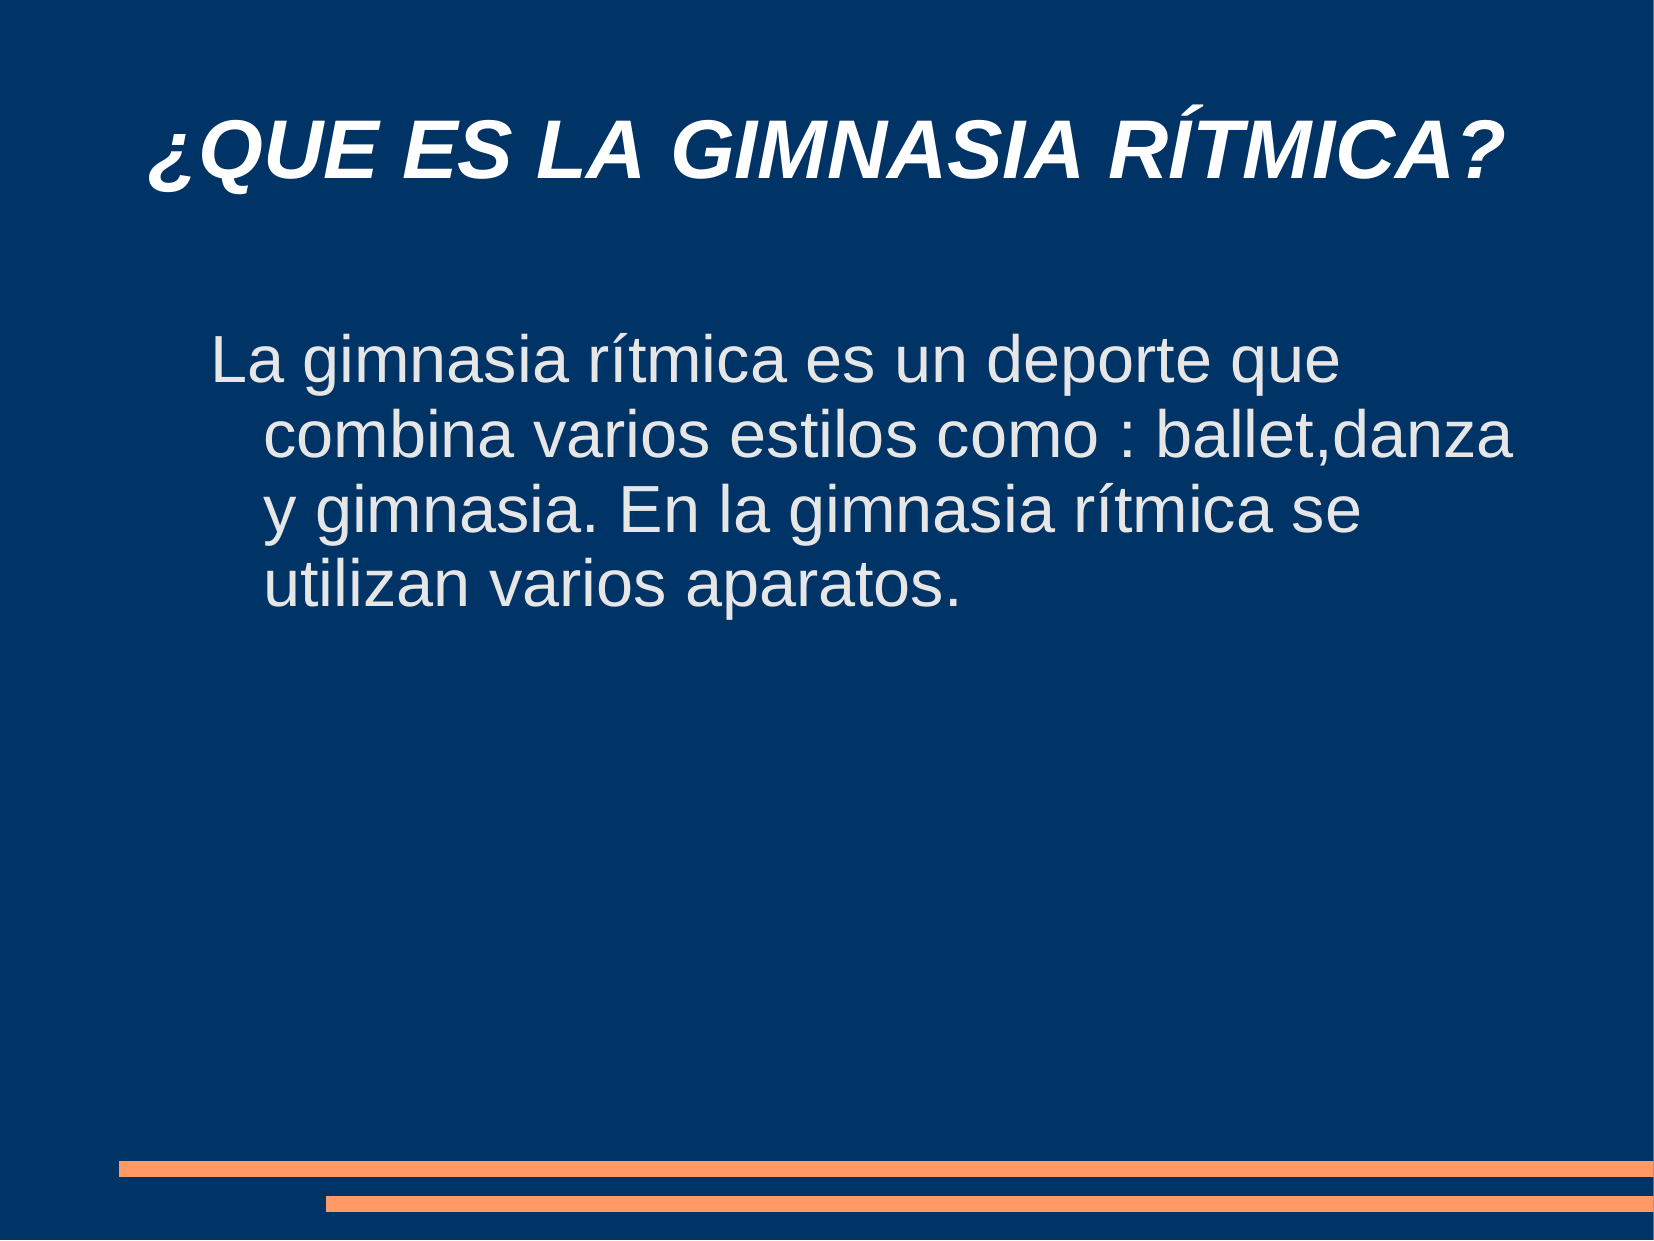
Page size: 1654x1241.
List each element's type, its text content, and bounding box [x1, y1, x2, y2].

list La gimnasia rítmica es un deporte que combina varios estilos como : ballet,danza y gimnasia. En la gimnasia rítmica se utilizan varios aparatos. [121, 322, 1561, 1141]
title ¿QUE ES LA GIMNASIA RÍTMICA? [121, 46, 1534, 254]
